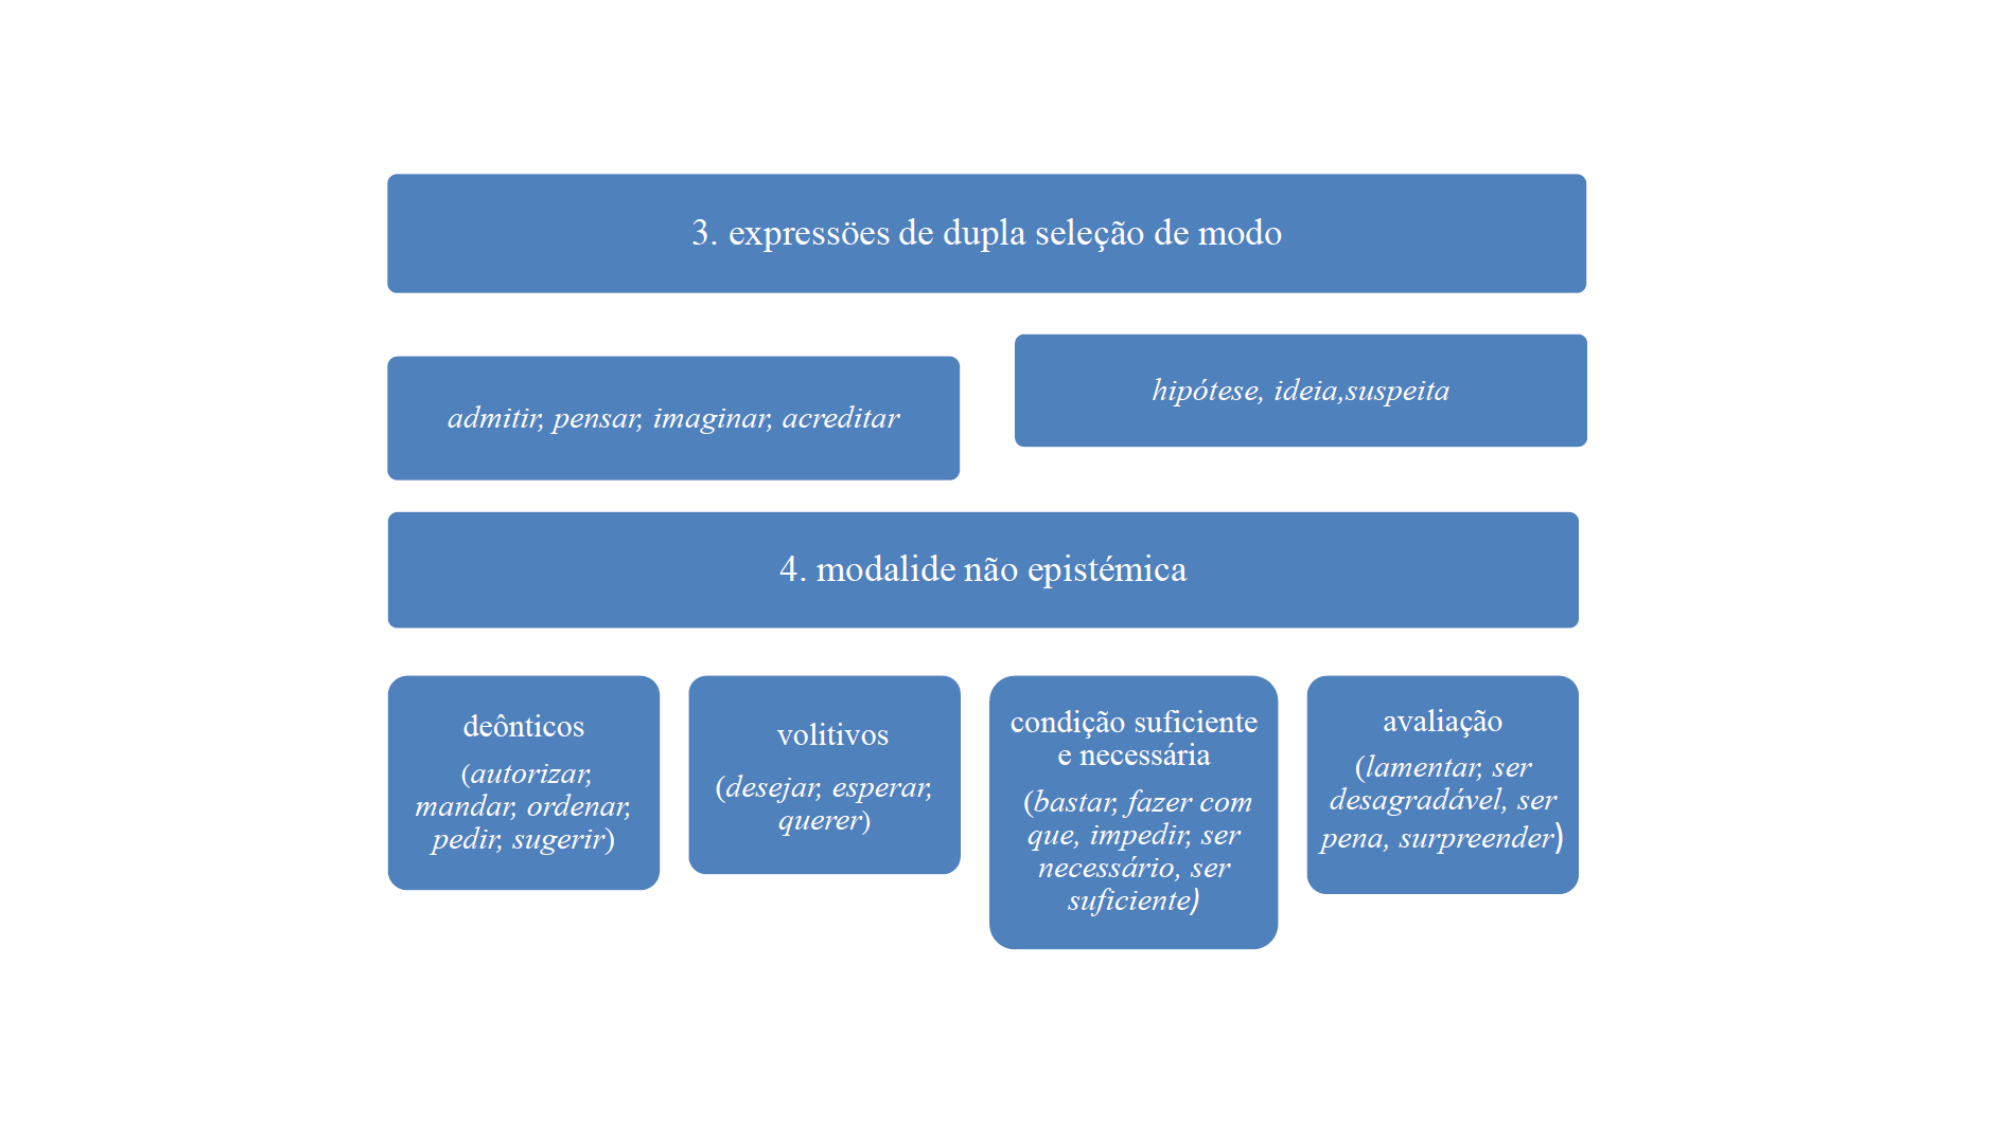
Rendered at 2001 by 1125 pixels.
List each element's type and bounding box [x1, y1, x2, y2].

picture [331, 124, 1669, 1001]
